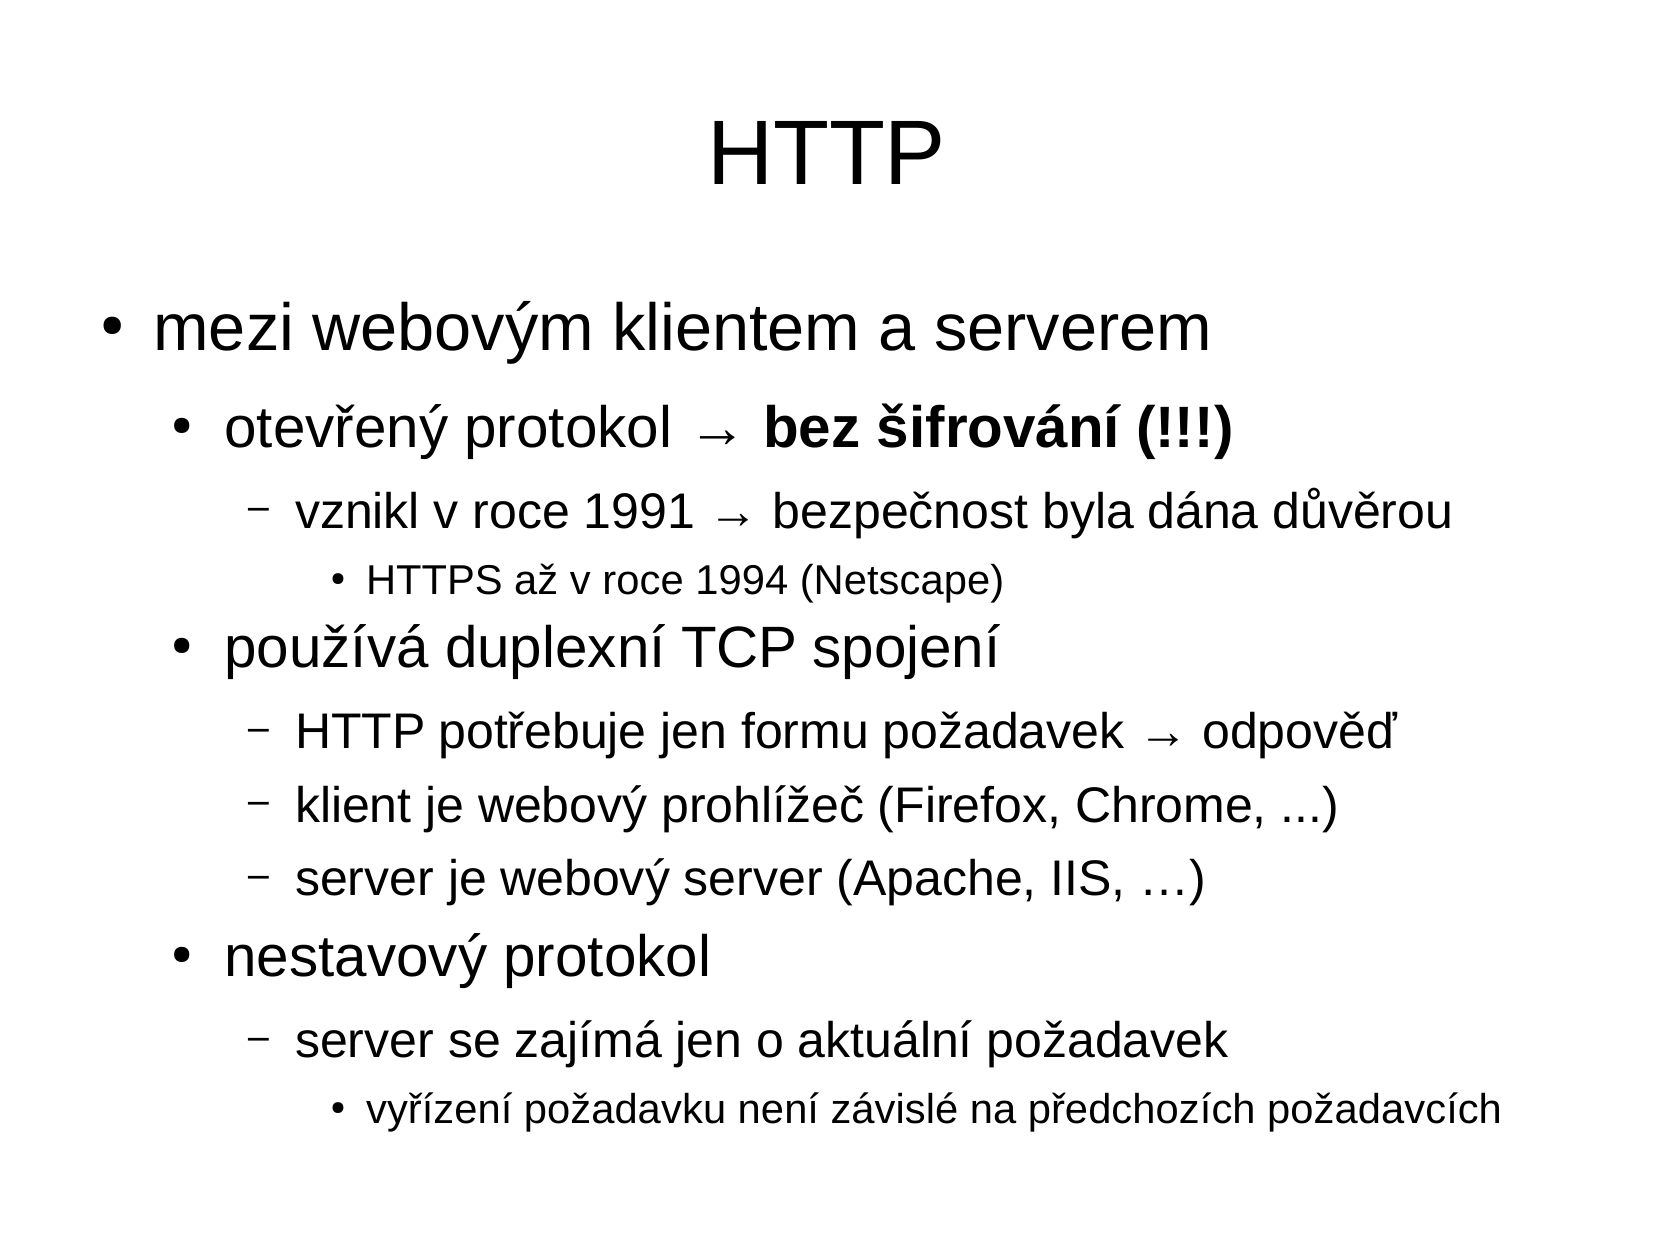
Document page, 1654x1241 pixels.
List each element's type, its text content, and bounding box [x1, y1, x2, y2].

title HTTP [82, 49, 1571, 257]
list mezi webovým klientem a serverem otevřený protokol → bez šifrování (!!!) vznikl v roce 1991 → bezpečnost byla dána důvěrou HTTPS až v roce 1994 (Netscape) používá duplexní TCP spojení HTTP potřebuje jen formu požadavek → odpověď klient je webový prohlížeč (Firefox, Chrome, ...) server je webový server (Apache, IIS, …) nestavový protokol server se zajímá jen o aktuální požadavek vyřízení požadavku není závislé na předchozích požadavcích [82, 290, 1571, 1217]
